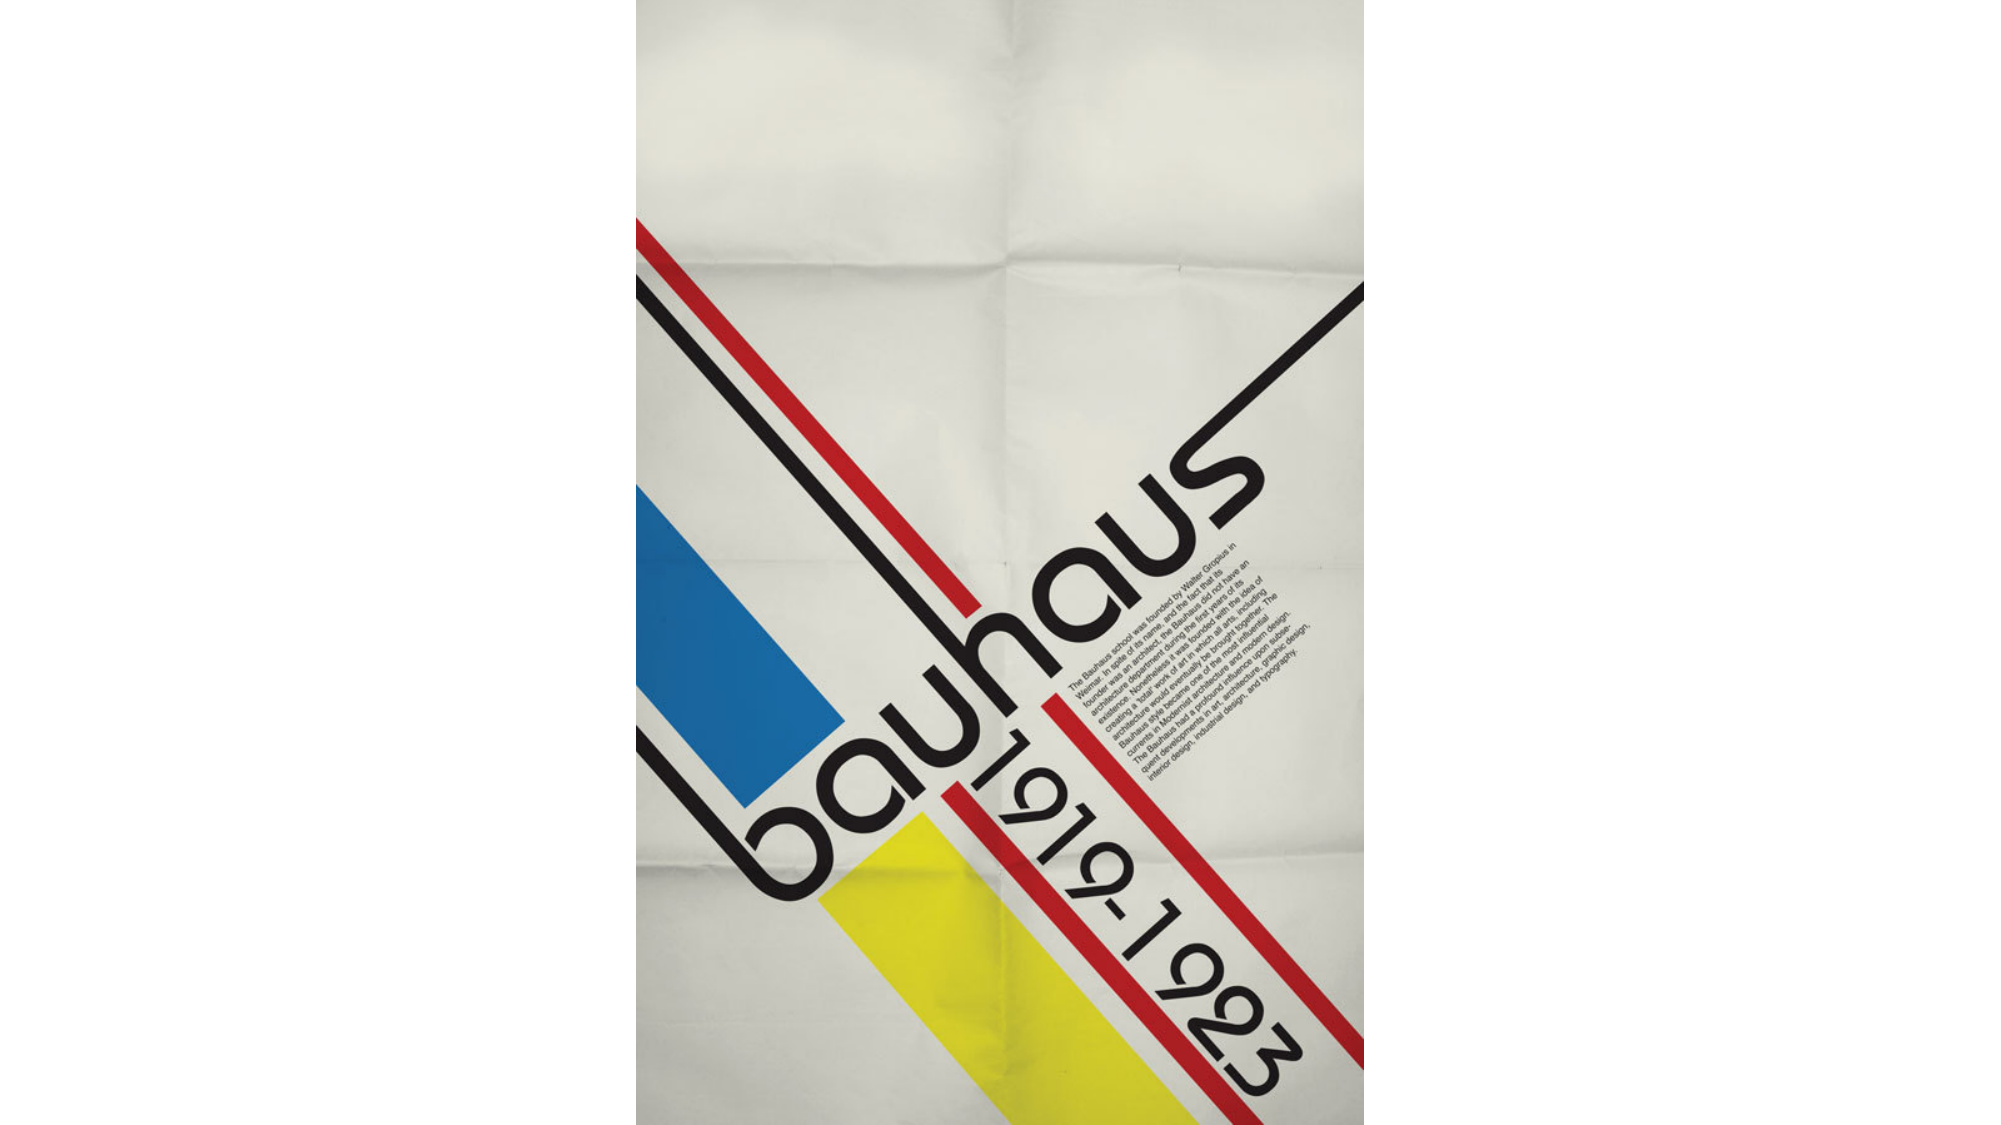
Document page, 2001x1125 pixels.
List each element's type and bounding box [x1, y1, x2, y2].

picture [636, 0, 1364, 1125]
